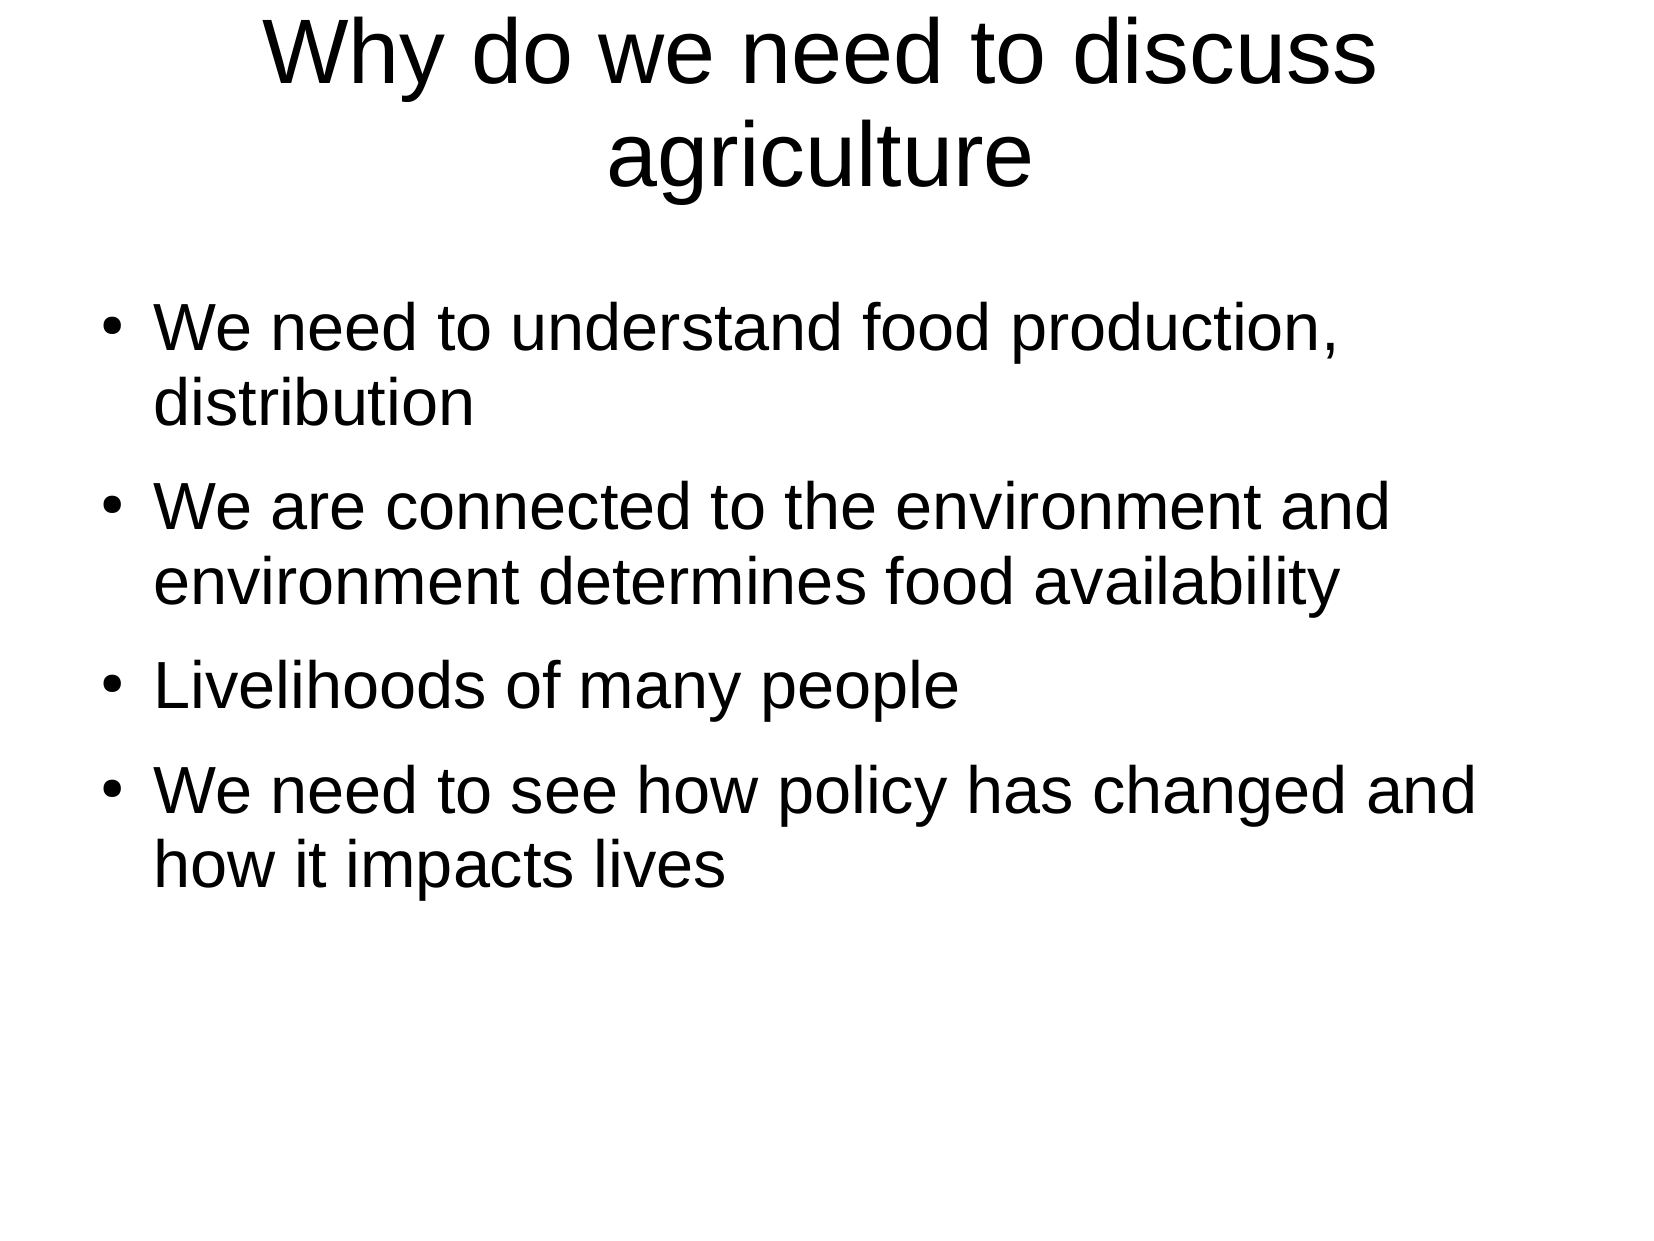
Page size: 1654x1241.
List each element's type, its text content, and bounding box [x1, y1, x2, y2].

title Why do we need to discuss agriculture [76, 1, 1565, 207]
list We need to understand food production, distribution We are connected to the environment and environment determines food availability Livelihoods of many people We need to see how policy has changed and how it impacts lives [82, 290, 1538, 1010]
